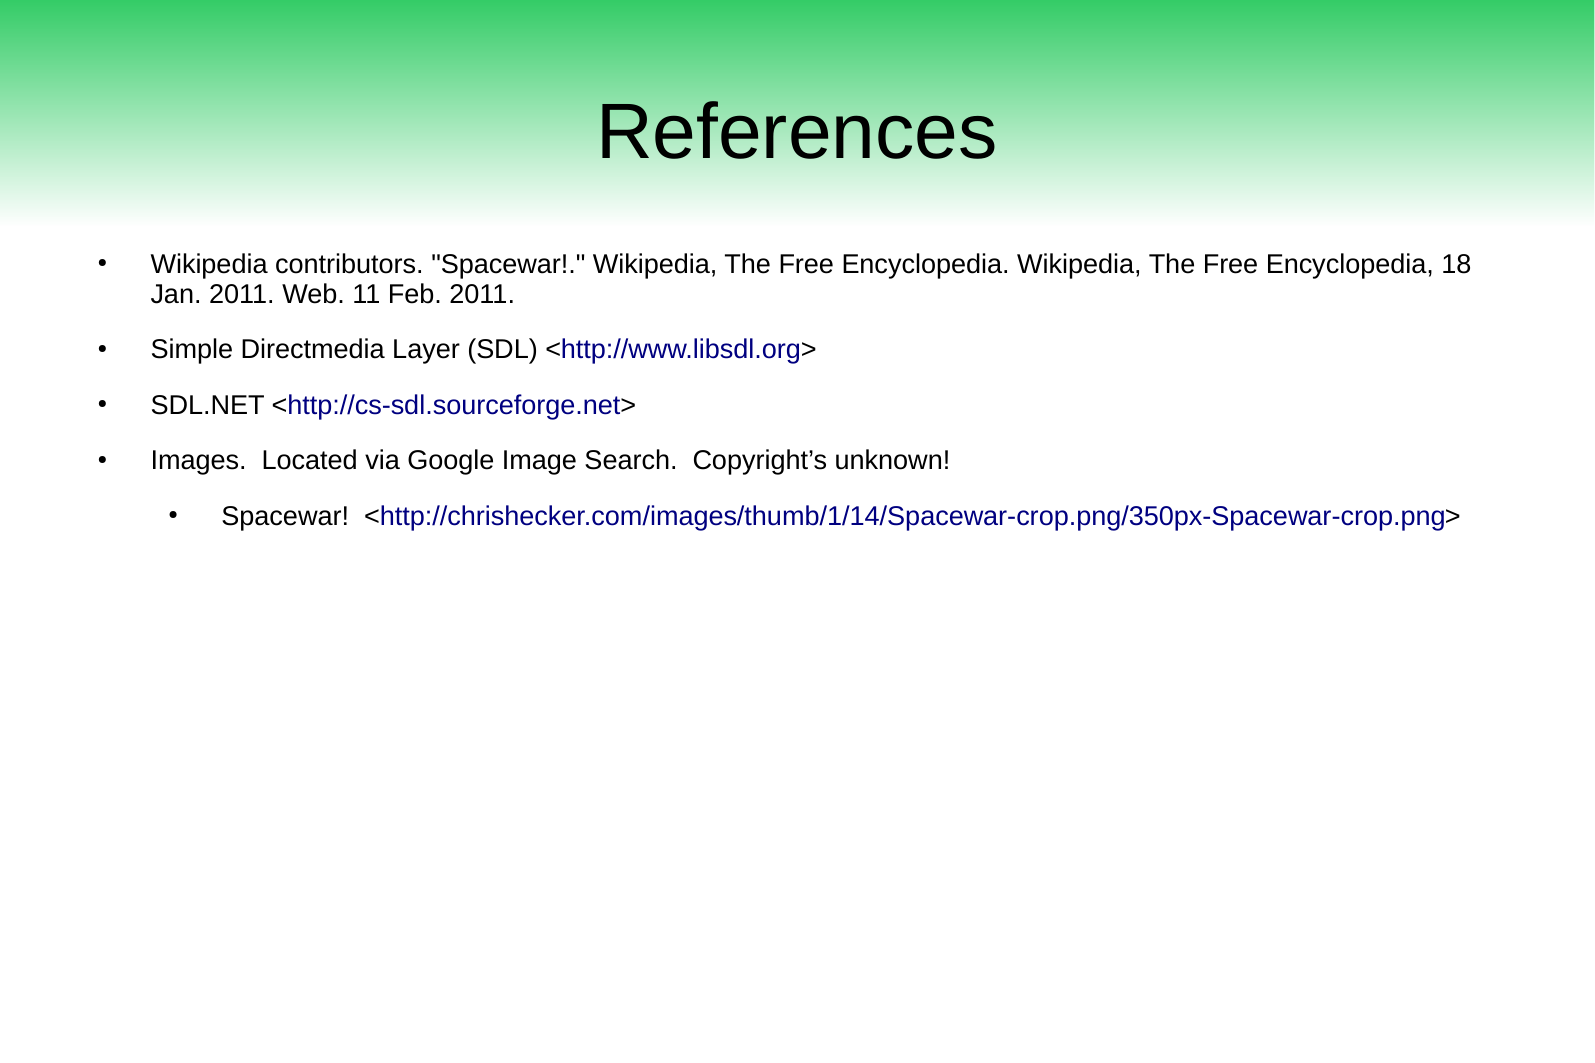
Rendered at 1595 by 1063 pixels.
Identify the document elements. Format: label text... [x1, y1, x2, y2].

text_box [0, 0, 1595, 226]
title References [79, 42, 1515, 220]
list Wikipedia contributors. "Spacewar!." Wikipedia, The Free Encyclopedia. Wikipedia, The Free Encyclopedia, 18 Jan. 2011. Web. 11 Feb. 2011. Simple Directmedia Layer (SDL) <http://www.libsdl.org> SDL.NET <http://cs-sdl.sourceforge.net> Images. Located via Google Image Search. Copyright’s unknown! Spacewar! <http://chrishecker.com/images/thumb/1/14/Spacewar-crop.png/350px-Spacewar-crop.png> [79, 248, 1515, 530]
